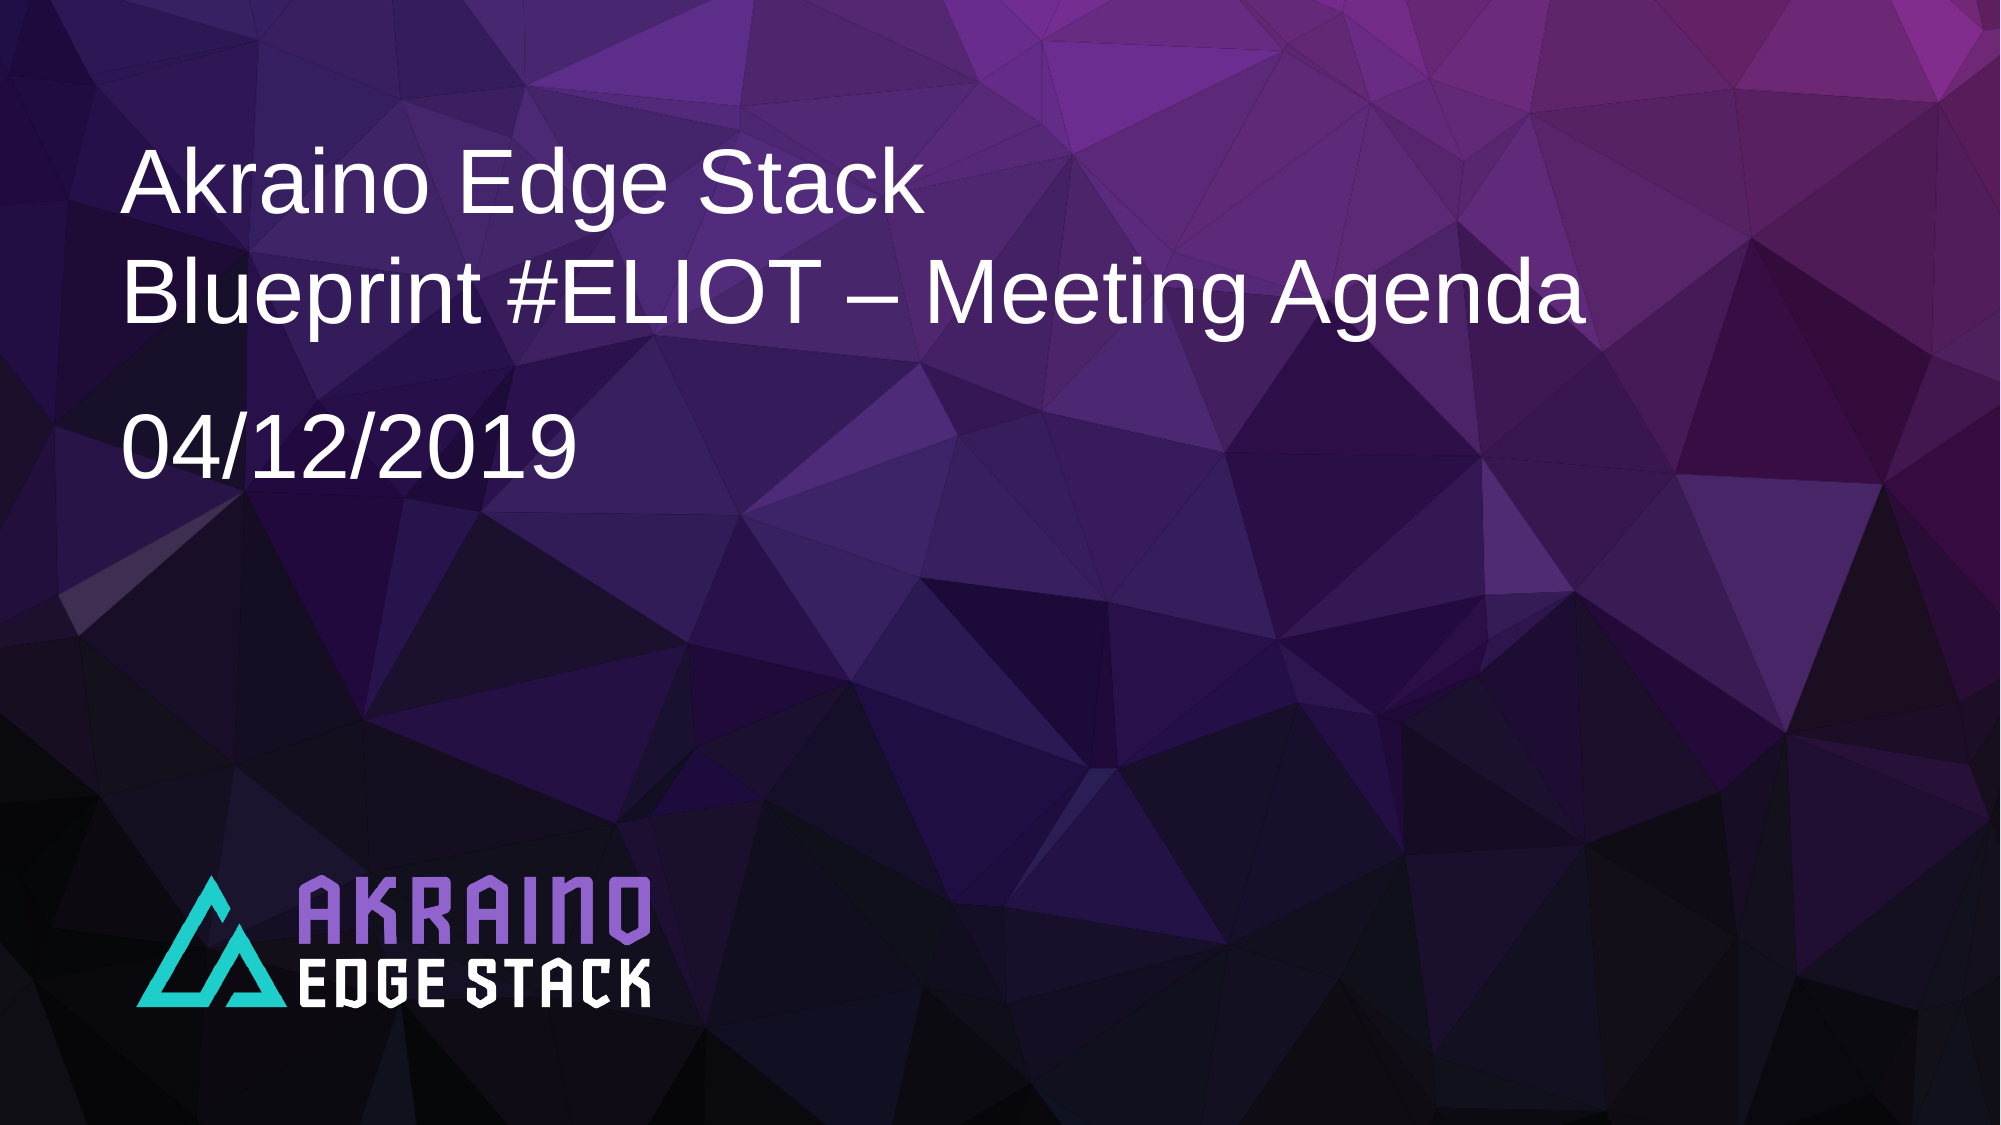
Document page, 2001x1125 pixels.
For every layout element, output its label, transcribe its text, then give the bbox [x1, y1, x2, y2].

picture [0, 0, 2001, 1125]
text_box Akraino Edge Stack Blueprint #ELIOT – Meeting Agenda 04/12/2019 [106, 75, 1821, 543]
